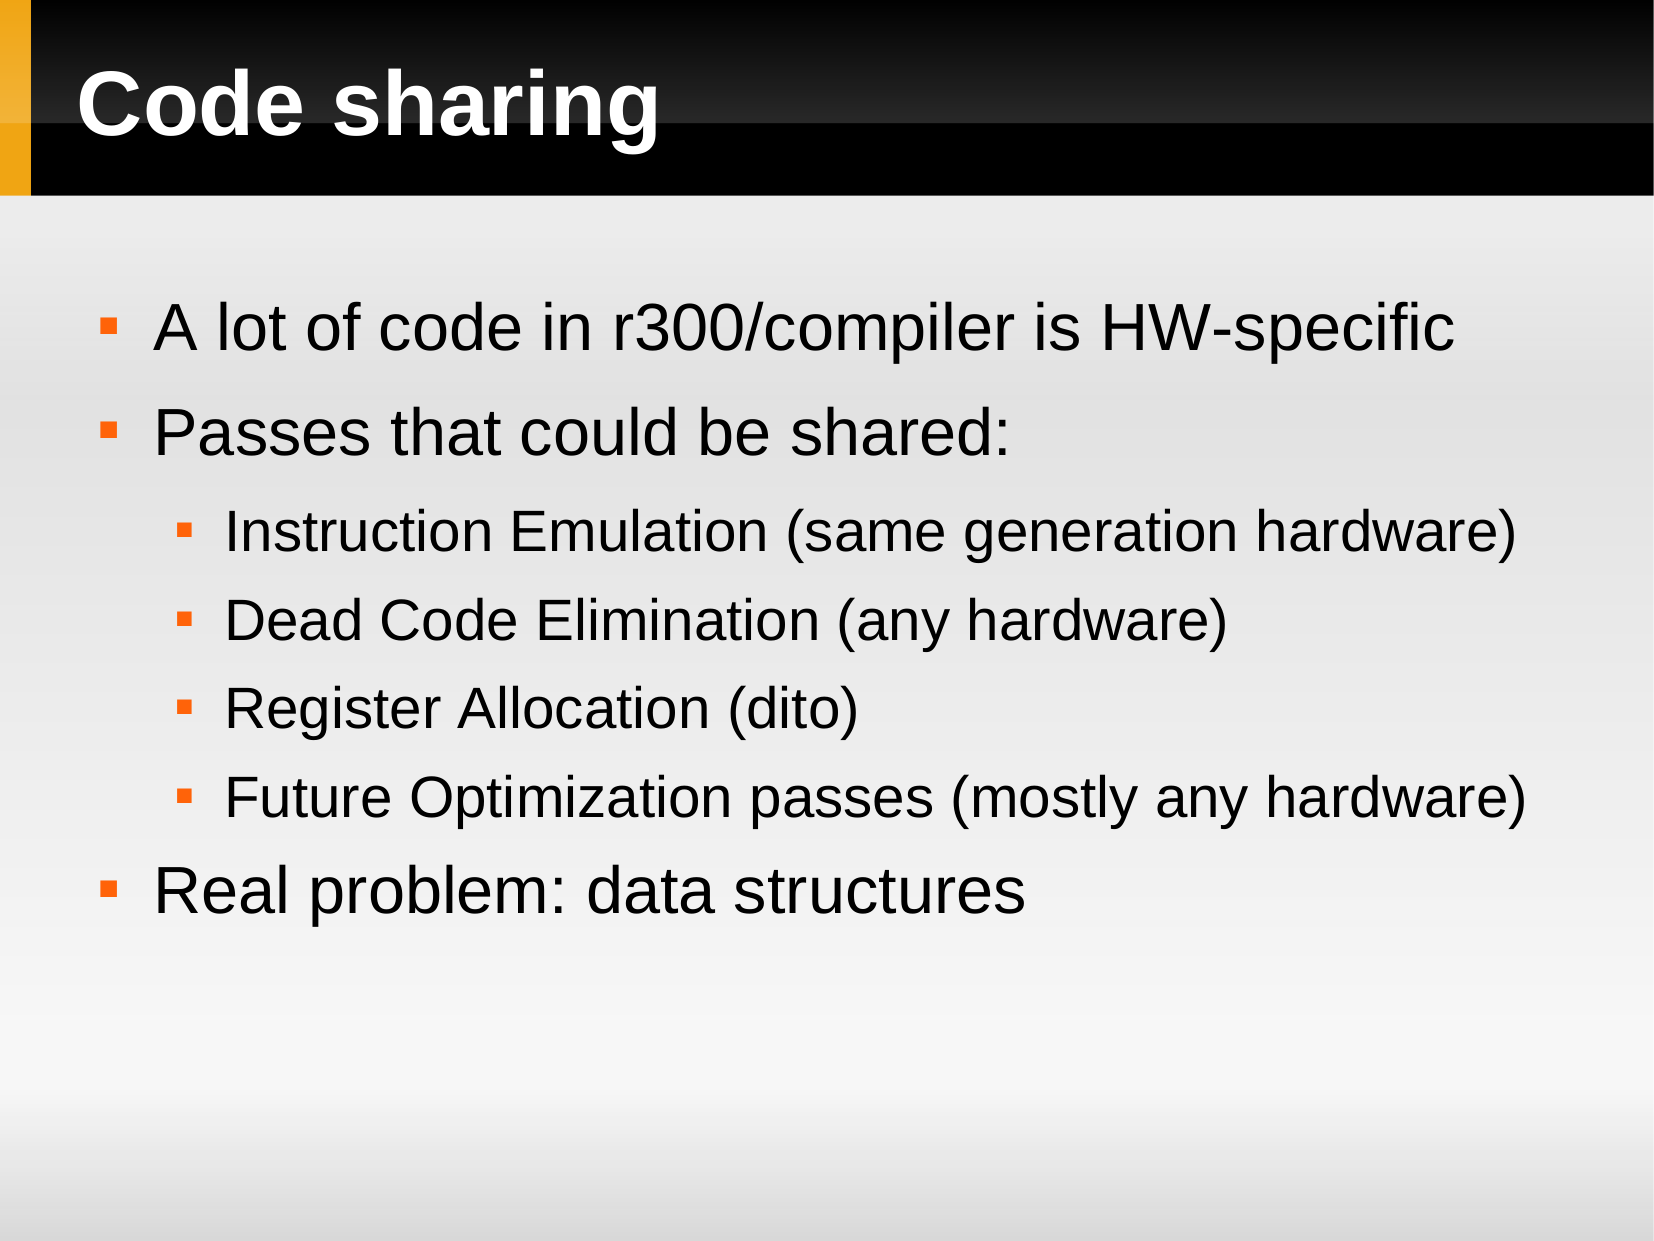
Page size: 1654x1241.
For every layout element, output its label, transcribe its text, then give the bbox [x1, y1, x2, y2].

list A lot of code in r300/compiler is HW-specific Passes that could be shared: Instruction Emulation (same generation hardware) Dead Code Elimination (any hardware) Register Allocation (dito) Future Optimization passes (mostly any hardware) Real problem: data structures [82, 290, 1571, 1094]
title Code sharing [76, 7, 1565, 200]
picture [0, 0, 1654, 1241]
